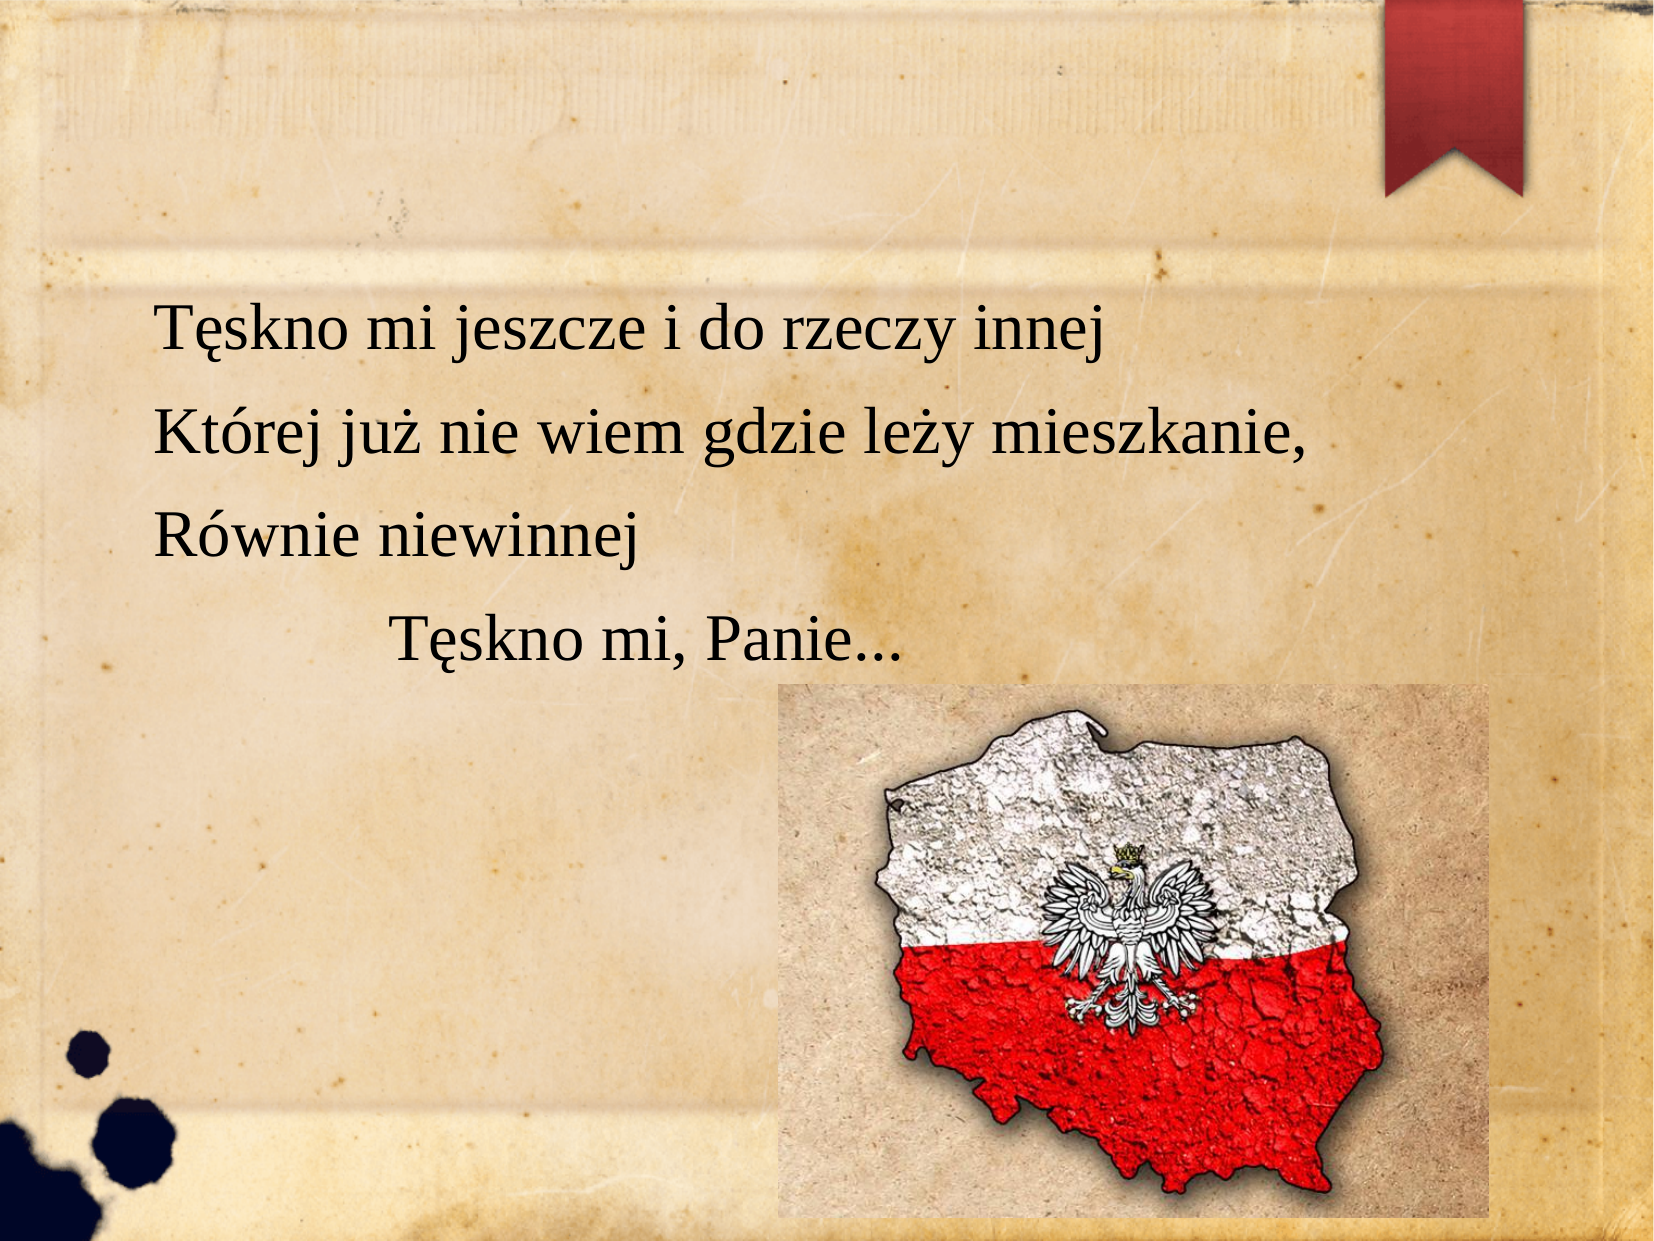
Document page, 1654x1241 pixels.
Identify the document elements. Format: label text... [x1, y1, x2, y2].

list Tęskno mi jeszcze i do rzeczy innej Której już nie wiem gdzie leży mieszkanie, Równie niewinnej Tęskno mi, Panie... [82, 290, 1538, 1010]
picture [0, 0, 1654, 1241]
